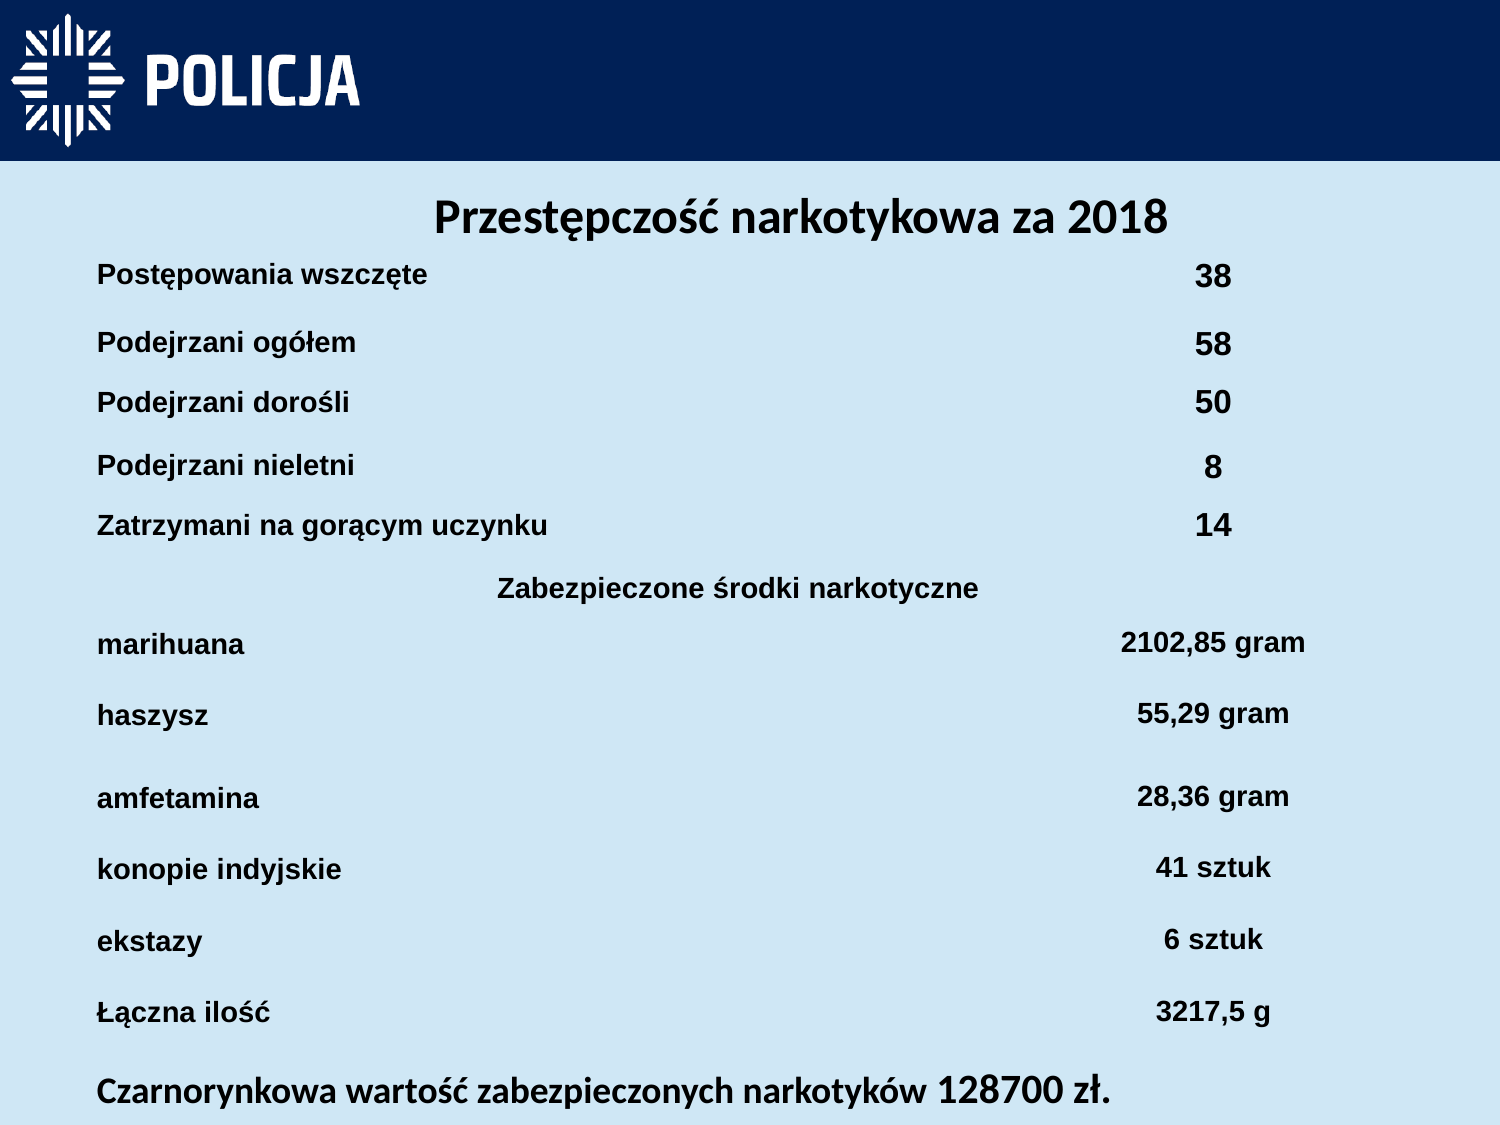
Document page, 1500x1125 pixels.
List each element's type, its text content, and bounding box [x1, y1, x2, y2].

table_cell 6 sztuk [1033, 911, 1394, 983]
table_cell Podejrzani dorośli [82, 373, 1033, 435]
table_cell Zabezpieczone środki narkotyczne [82, 558, 1394, 614]
table_cell haszysz [82, 686, 1033, 768]
table_header 38 [1033, 246, 1394, 313]
picture [0, 0, 360, 161]
table_cell marihuana [82, 614, 1033, 686]
table_cell 55,29 gram [1033, 686, 1394, 768]
table_cell 28,36 gram [1033, 768, 1394, 840]
table_cell 50 [1033, 373, 1394, 435]
table_cell amfetamina [82, 768, 1033, 840]
text_box Przestępczość narkotykowa za 2018 [420, 175, 1195, 251]
table_header Postępowania wszczęte [82, 246, 1033, 313]
table_cell Łączna ilość [82, 983, 1033, 1054]
table_cell 58 [1033, 313, 1394, 373]
table_cell Podejrzani ogółem [82, 313, 1033, 373]
table_cell 8 [1033, 435, 1394, 495]
table_cell Podejrzani nieletni [82, 435, 1033, 495]
table_cell Zatrzymani na gorącym uczynku [82, 495, 1033, 558]
table_cell konopie indyjskie [82, 840, 1033, 911]
table_cell 2102,85 gram [1033, 614, 1394, 686]
text_box Czarnorynkowa wartość zabezpieczonych narkotyków 128700 zł. [82, 1054, 1442, 1120]
table_cell 41 sztuk [1033, 840, 1394, 911]
text_box [360, 0, 1500, 161]
table_cell ekstazy [82, 911, 1033, 983]
table_cell 14 [1033, 495, 1394, 558]
table_cell 3217,5 g [1033, 983, 1394, 1054]
